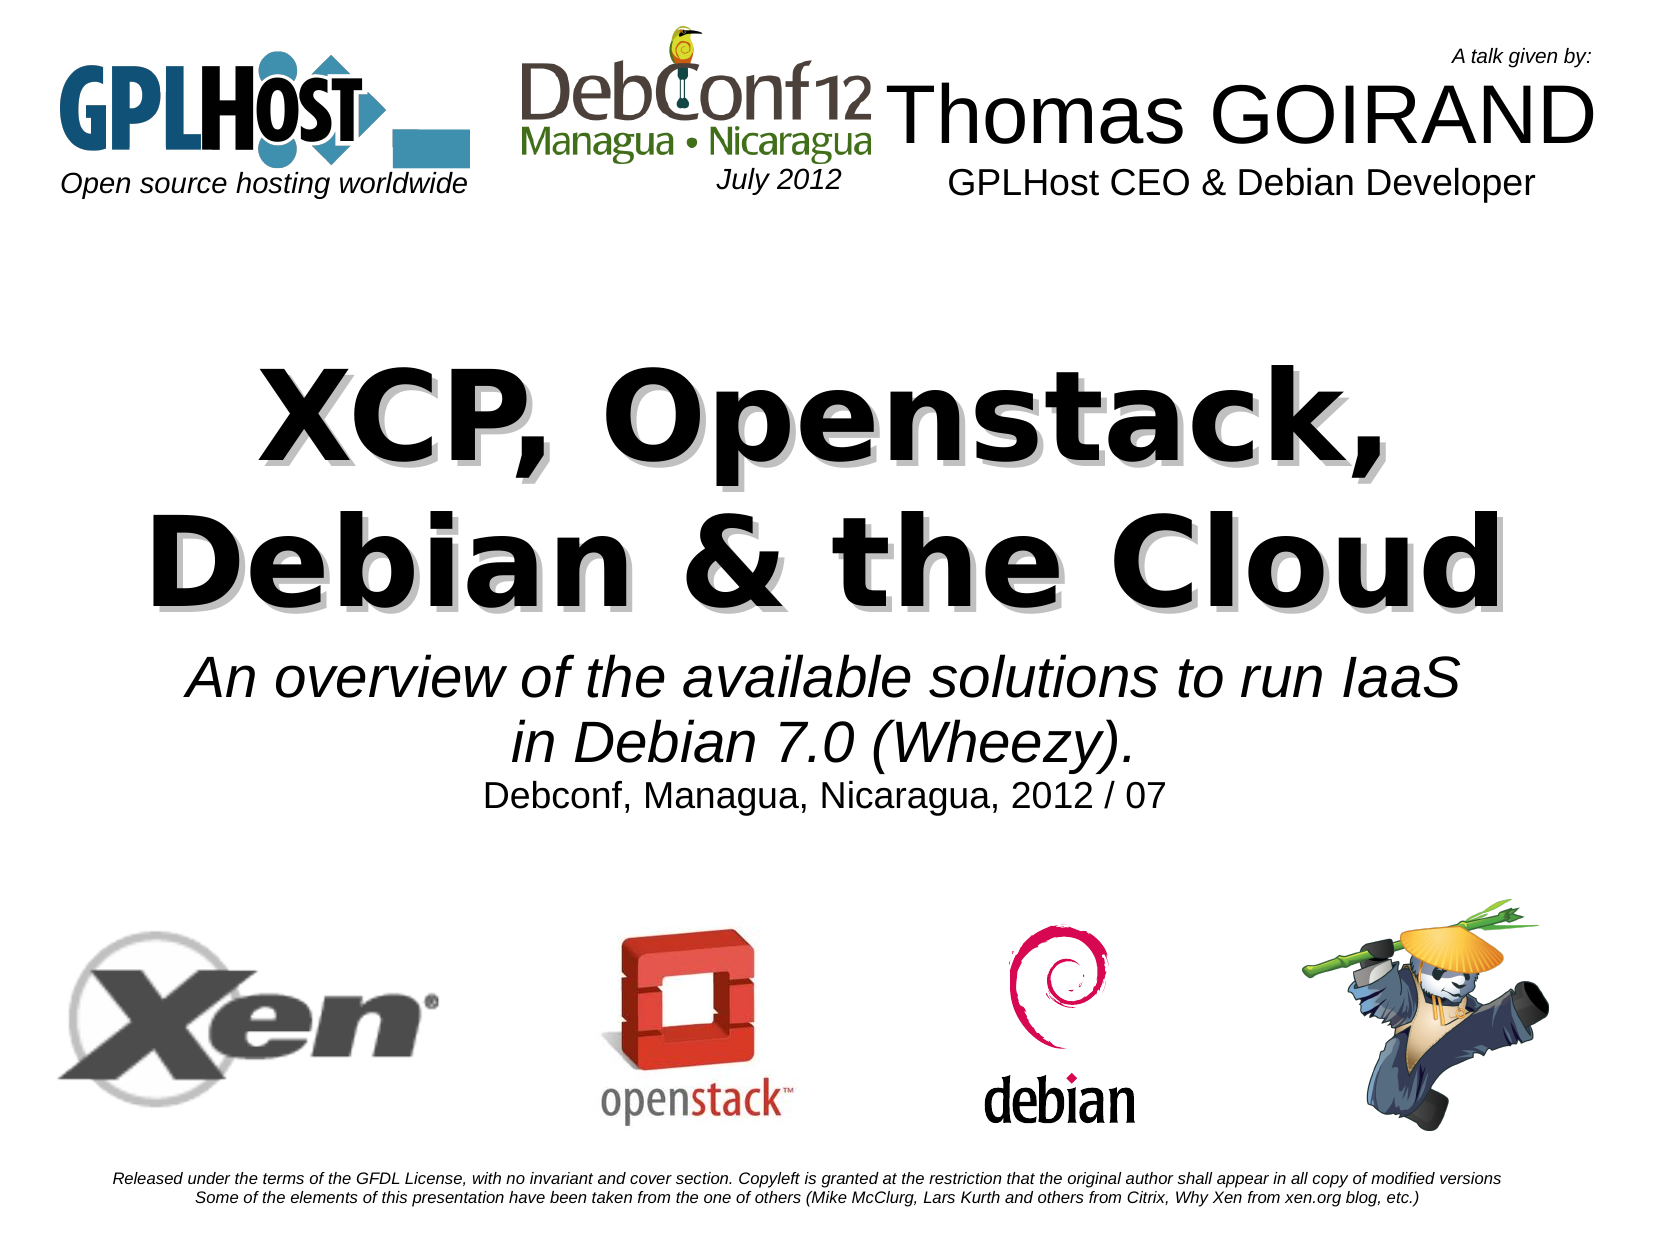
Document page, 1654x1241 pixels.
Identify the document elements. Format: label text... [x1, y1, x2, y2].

text_box A talk given by: Thomas GOIRAND GPLHost CEO & Debian Developer [870, 37, 1613, 211]
text_box Open source hosting worldwide [45, 159, 533, 208]
text_box An overview of the available solutions to run IaaS in Debian 7.0 (Wheezy). Debconf, Managua, Nicaragua, 2012 / 07 [150, 637, 1501, 825]
picture [57, 37, 470, 159]
picture [1302, 899, 1549, 1131]
picture [522, 26, 871, 164]
text_box Released under the terms of the GFDL License, with no invariant and cover section. Copyleft is granted at the restriction that the original author shall appear in all copy of modified versions Some of the elements of this presentation have been taken from the one of others (Mike McClurg, Lars Kurth and others from Citrix, Why Xen from xen.org blog, etc.) [41, 1161, 1576, 1226]
picture [47, 929, 465, 1118]
picture [585, 911, 804, 1137]
text_box July 2012 [499, 156, 857, 204]
text_box XCP, Openstack, Debian & the Cloud [75, 337, 1576, 644]
picture [984, 924, 1135, 1124]
